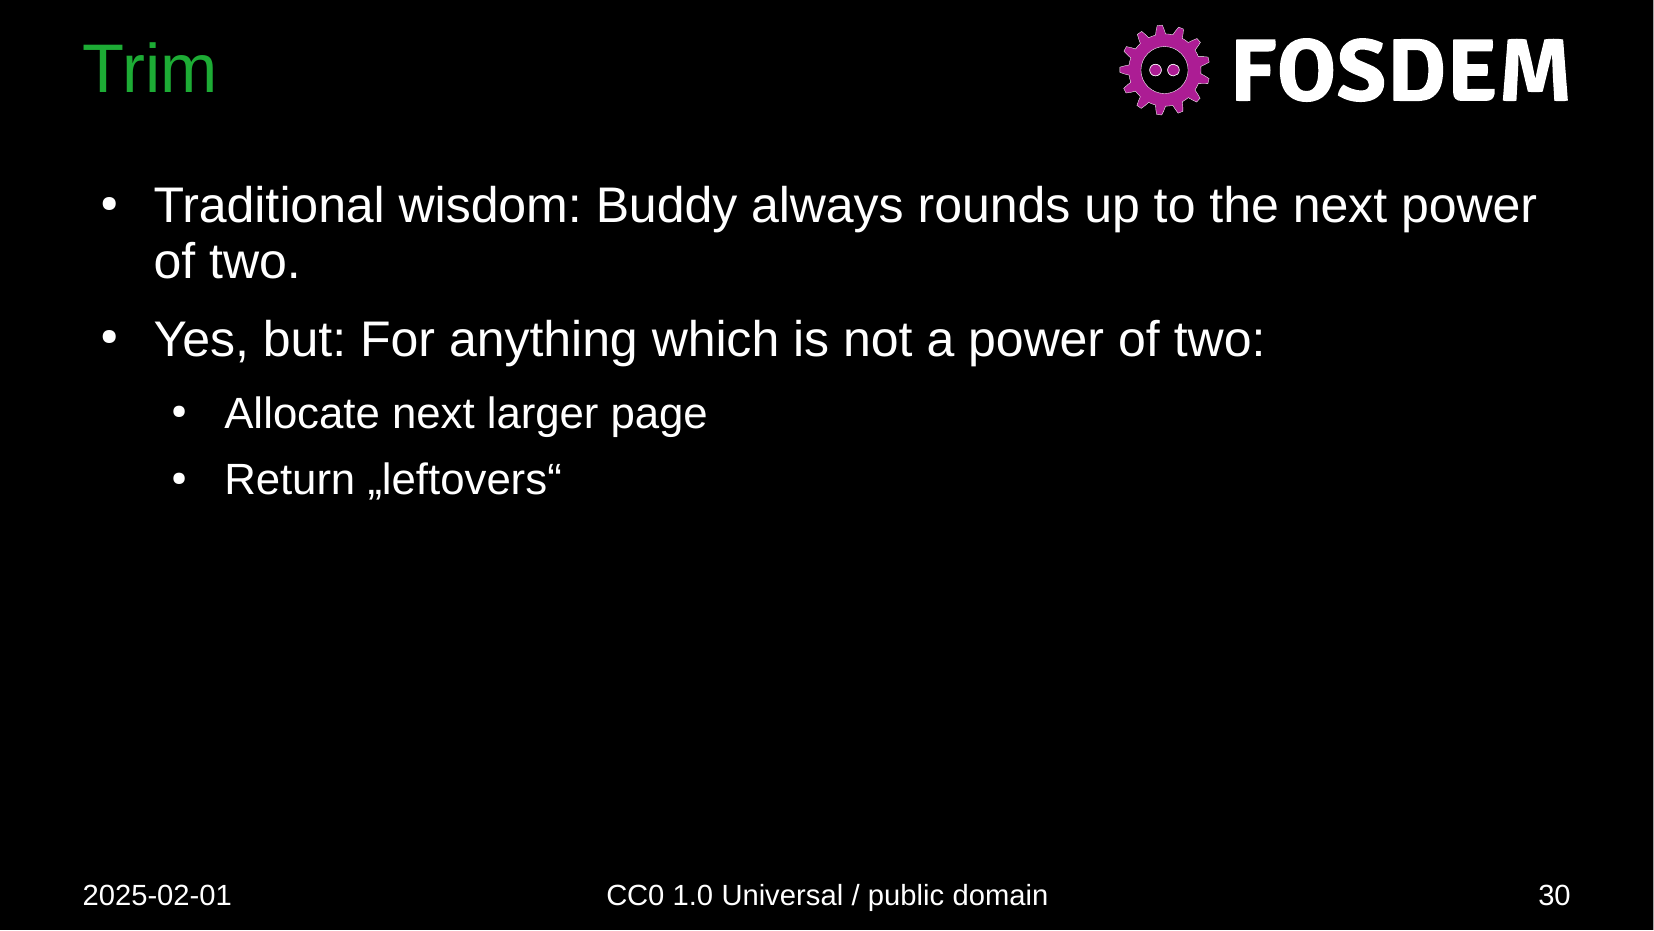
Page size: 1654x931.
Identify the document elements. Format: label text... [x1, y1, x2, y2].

title Trim [82, 30, 1004, 108]
list Traditional wisdom: Buddy always rounds up to the next power of two. Yes, but: For anything which is not a power of two: Allocate next larger page Return „leftovers“ [82, 177, 1571, 717]
